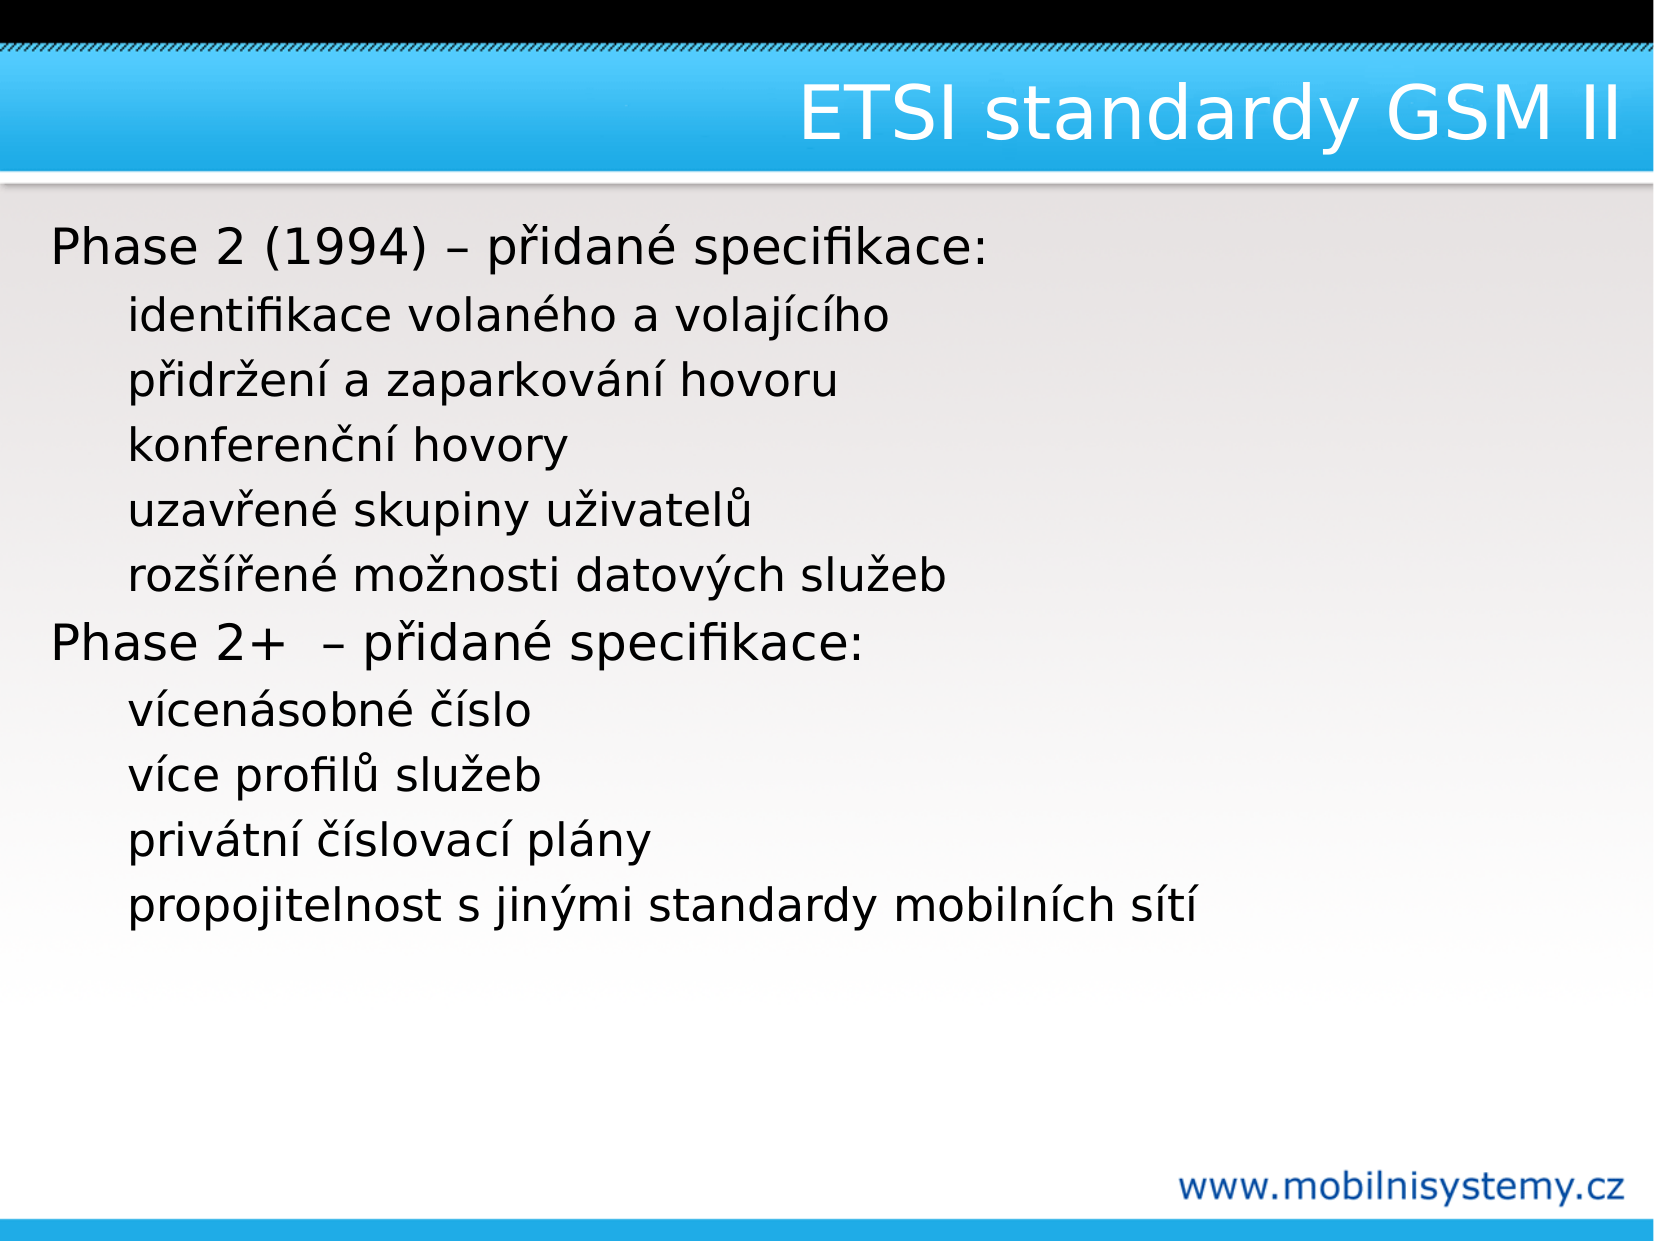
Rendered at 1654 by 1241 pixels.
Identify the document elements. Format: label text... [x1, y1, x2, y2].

list Phase 2 (1994) – přidané specifikace: identifikace volaného a volajícího přidržení a zaparkování hovoru konferenční hovory uzavřené skupiny uživatelů rozšířené možnosti datových služeb Phase 2+ – přidané specifikace: vícenásobné číslo více profilů služeb privátní číslovací plány propojitelnost s jinými standardy mobilních sítí [32, 218, 1595, 1093]
title ETSI standardy GSM II [29, 49, 1624, 178]
picture [0, 0, 1654, 1241]
